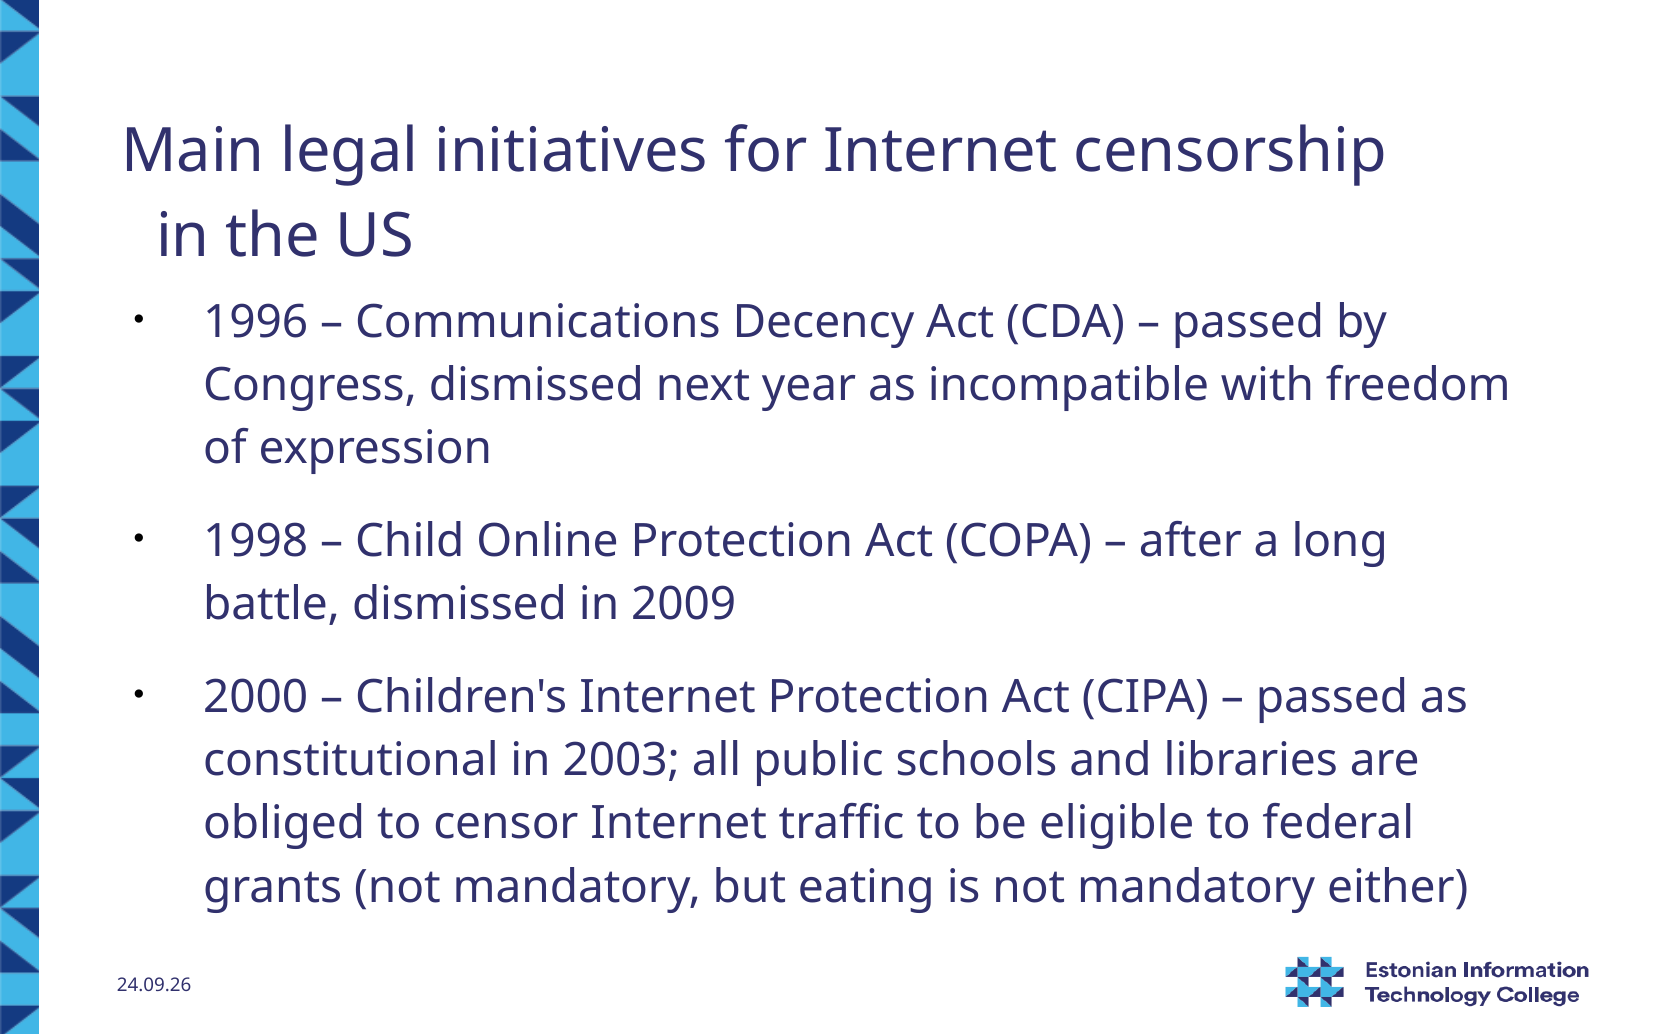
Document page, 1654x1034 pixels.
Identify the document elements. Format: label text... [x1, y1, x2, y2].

title Main legal initiatives for Internet censorship in the US [121, 86, 1534, 287]
list 1996 – Communications Decency Act (CDA) – passed by Congress, dismissed next year as incompatible with freedom of expression 1998 – Child Online Protection Act (COPA) – after a long battle, dismissed in 2009 2000 – Children's Internet Protection Act (CIPA) – passed as constitutional in 2003; all public schools and libraries are obliged to censor Internet traffic to be eligible to federal grants (not mandatory, but eating is not mandatory either) [121, 287, 1534, 939]
